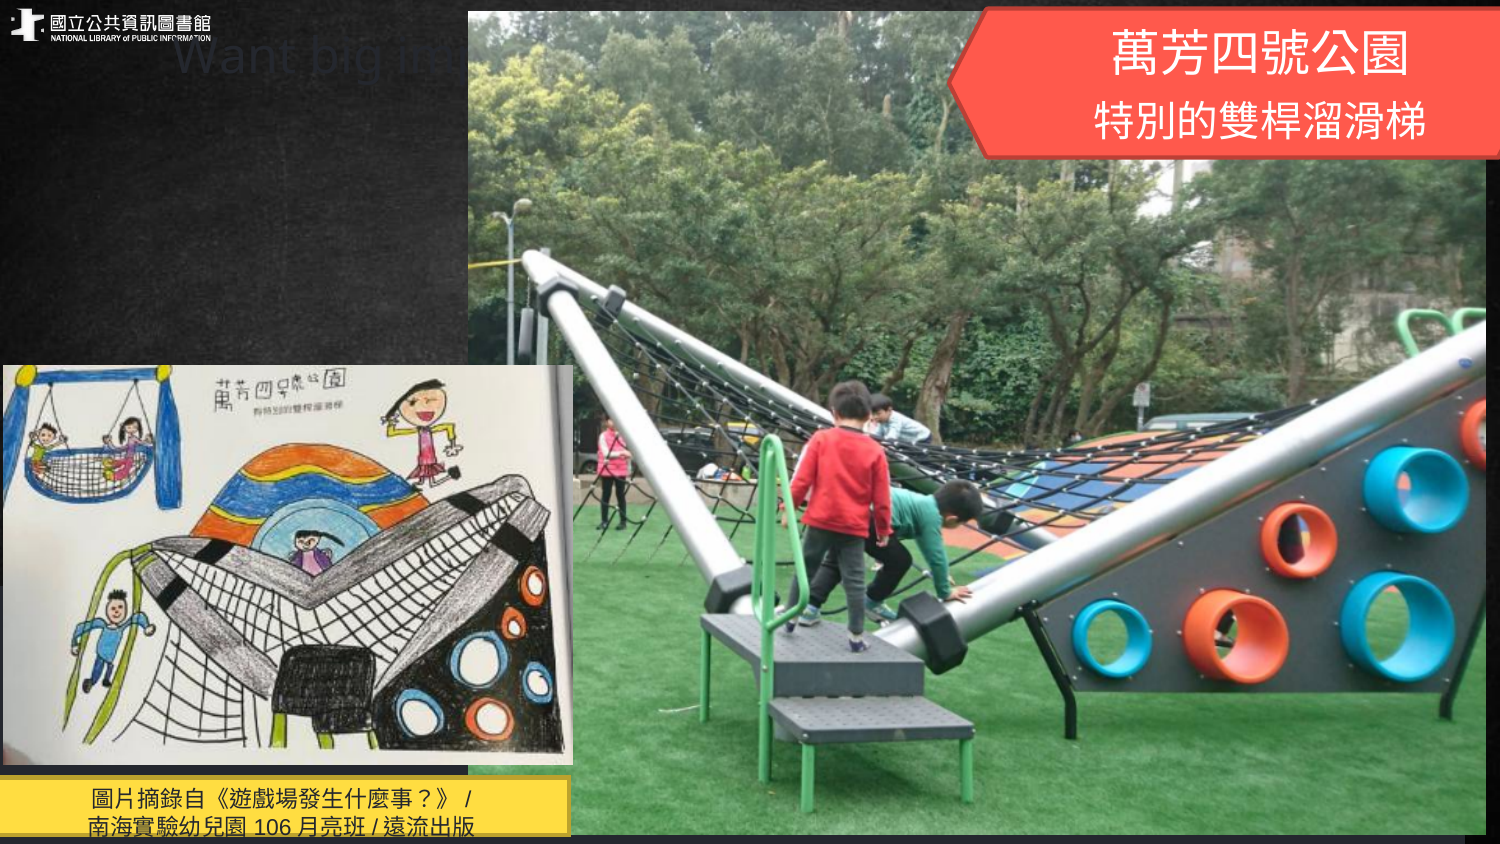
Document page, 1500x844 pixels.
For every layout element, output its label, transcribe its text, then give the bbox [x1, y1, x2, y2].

text_box 圖片摘錄自《遊戲場發生什麼事？》/ 南海實驗幼兒園106月亮班/遠流出版 [0, 777, 569, 835]
picture [3, 11, 1486, 835]
text_box 萬芳四號公園 特別的雙桿溜滑梯 [949, 8, 1500, 158]
text_box [0, 835, 1465, 844]
text_box [0, 586, 468, 777]
title Want big impact? Use big image. [0, 30, 468, 89]
